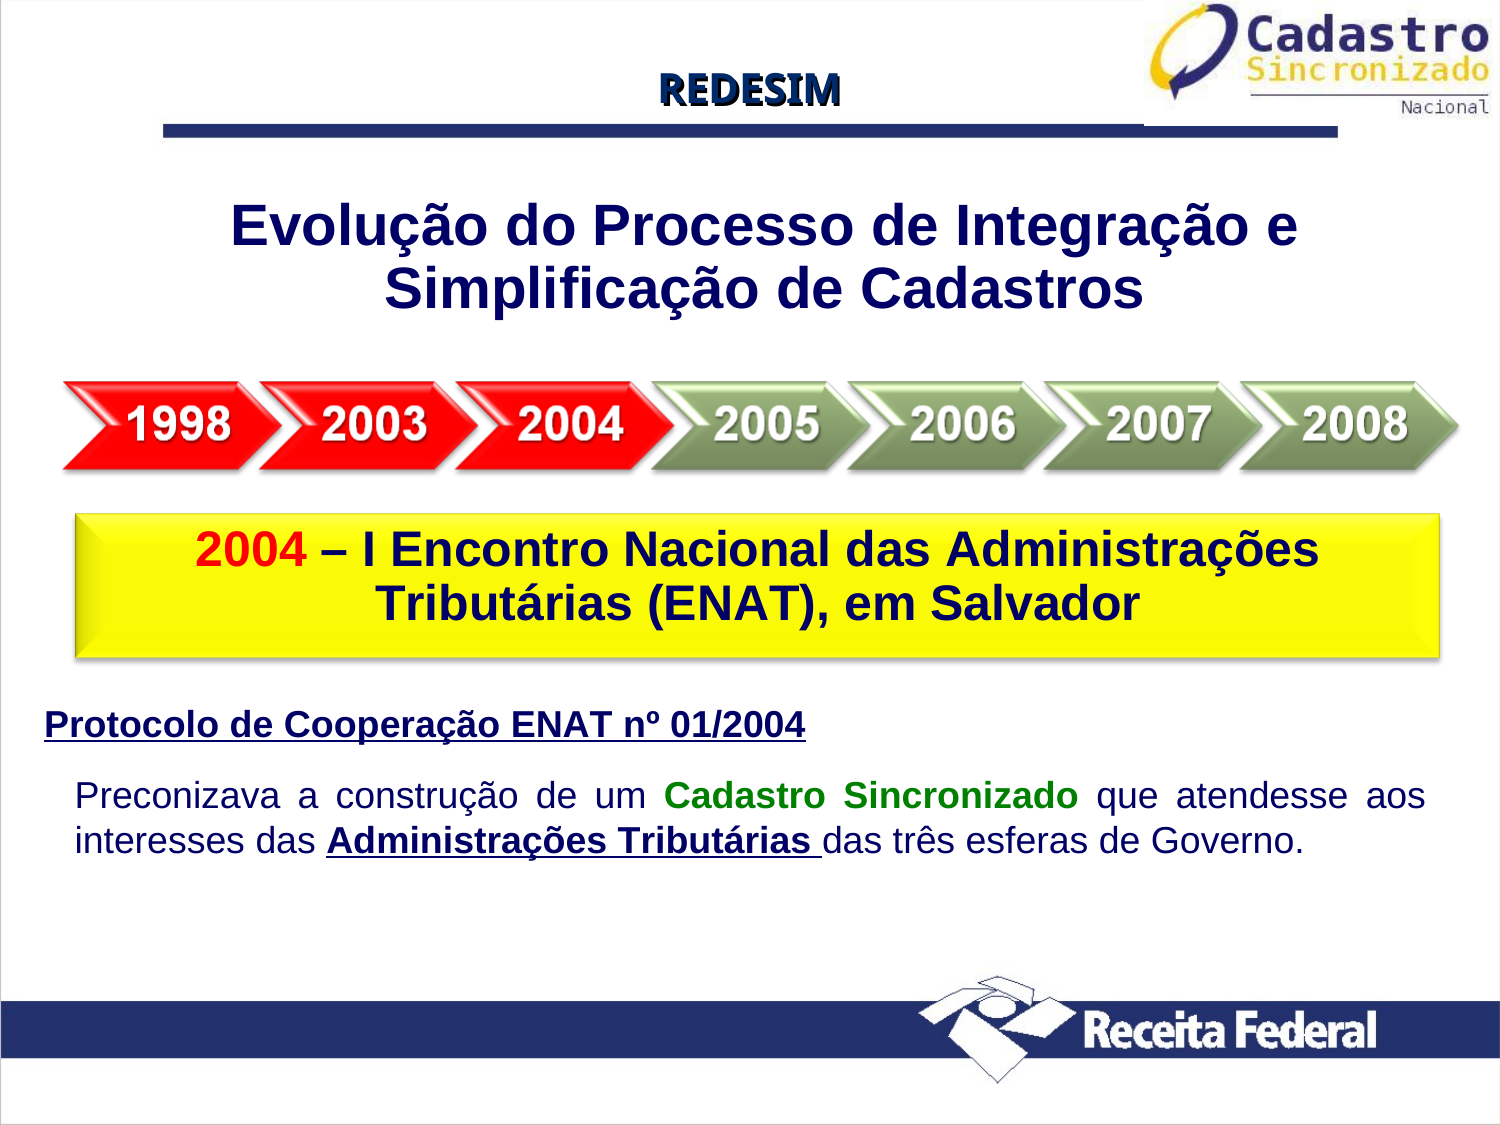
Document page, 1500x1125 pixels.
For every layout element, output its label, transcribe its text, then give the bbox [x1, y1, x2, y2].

text_box REDESIM [171, 54, 1329, 121]
picture [0, 0, 1500, 1125]
text_box Protocolo de Cooperação ENAT nº 01/2004 Preconizava a construção de um Cadastro Sincronizado que atendesse aos interesses das Administrações Tributárias das três esferas de Governo. [29, 692, 1441, 946]
text_box Evolução do Processo de Integração e Simplificação de Cadastros [83, 187, 1447, 263]
text_box 2004 – I Encontro Nacional das Administrações Tributárias (ENAT), em Salvador [76, 515, 1441, 658]
